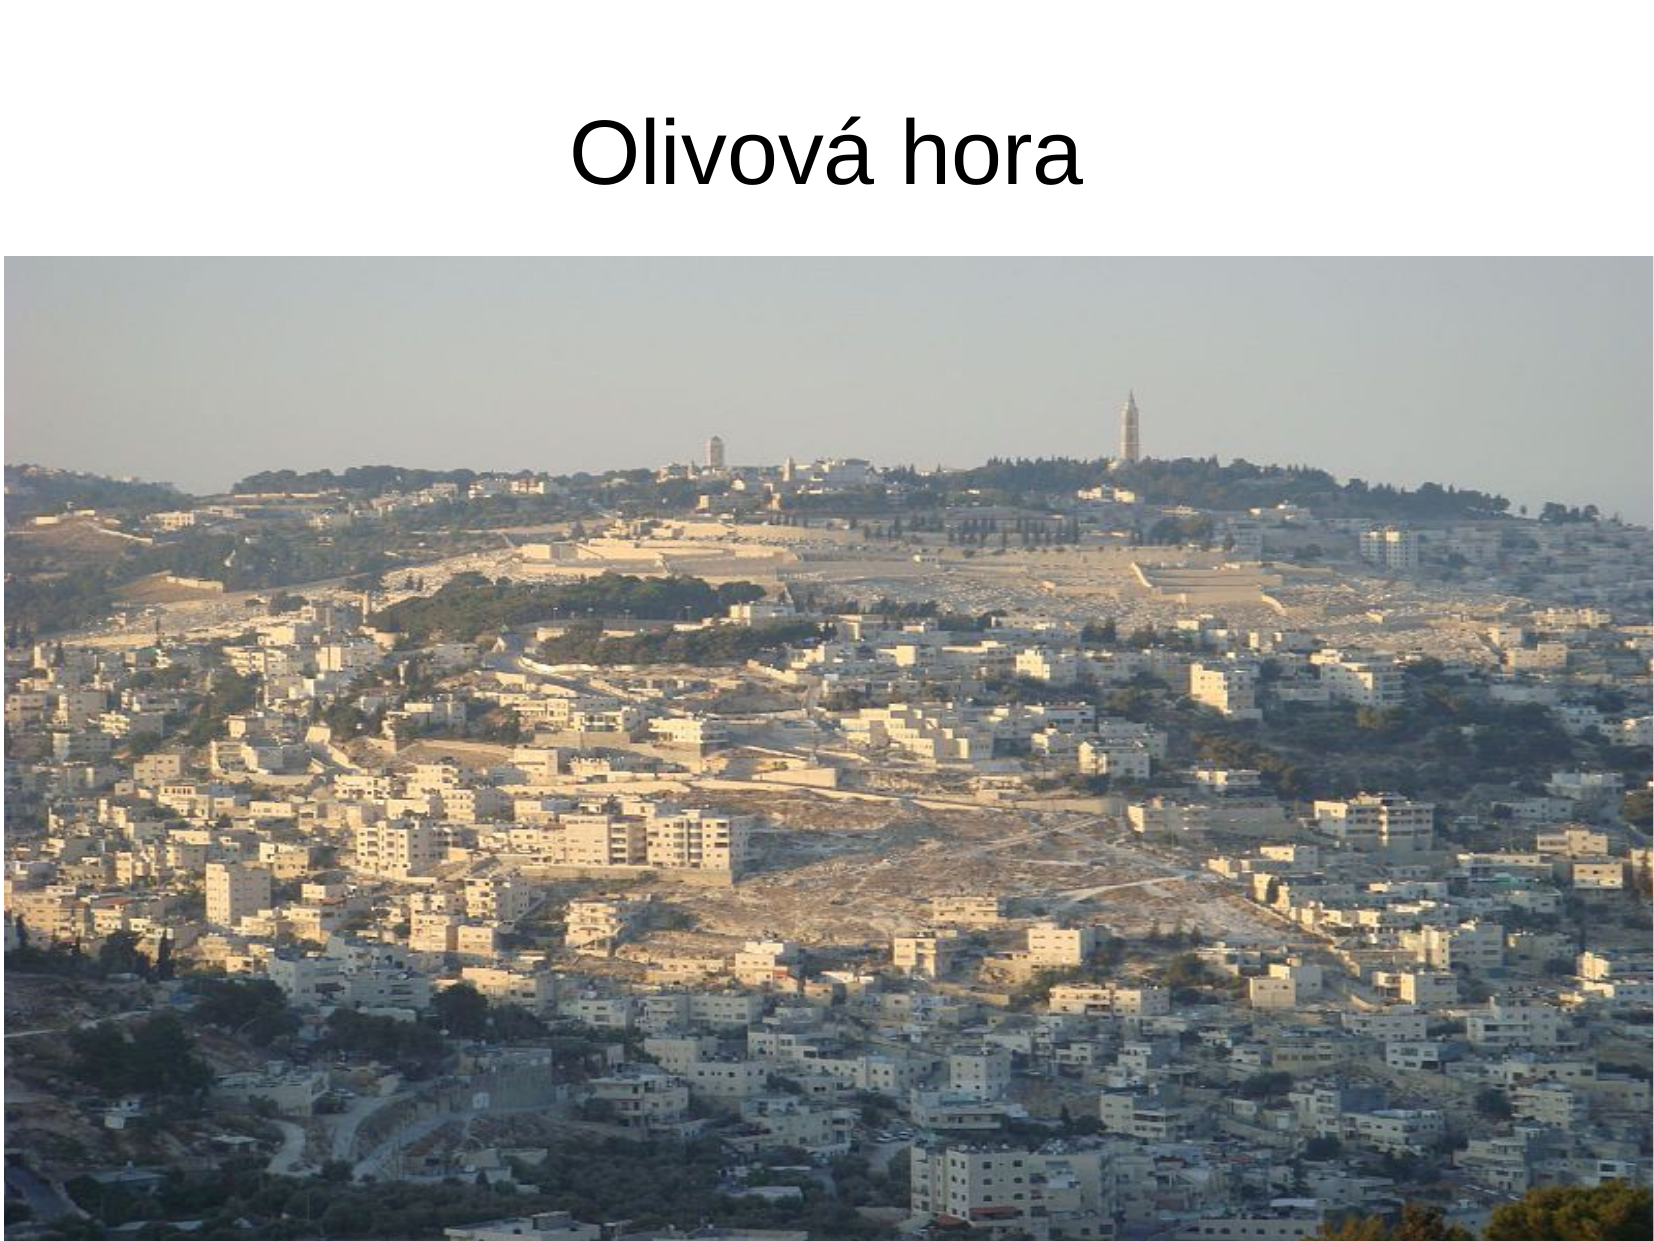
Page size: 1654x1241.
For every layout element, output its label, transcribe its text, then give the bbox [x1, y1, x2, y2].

title Olivová hora [82, 49, 1571, 256]
picture [4, 256, 1654, 1241]
